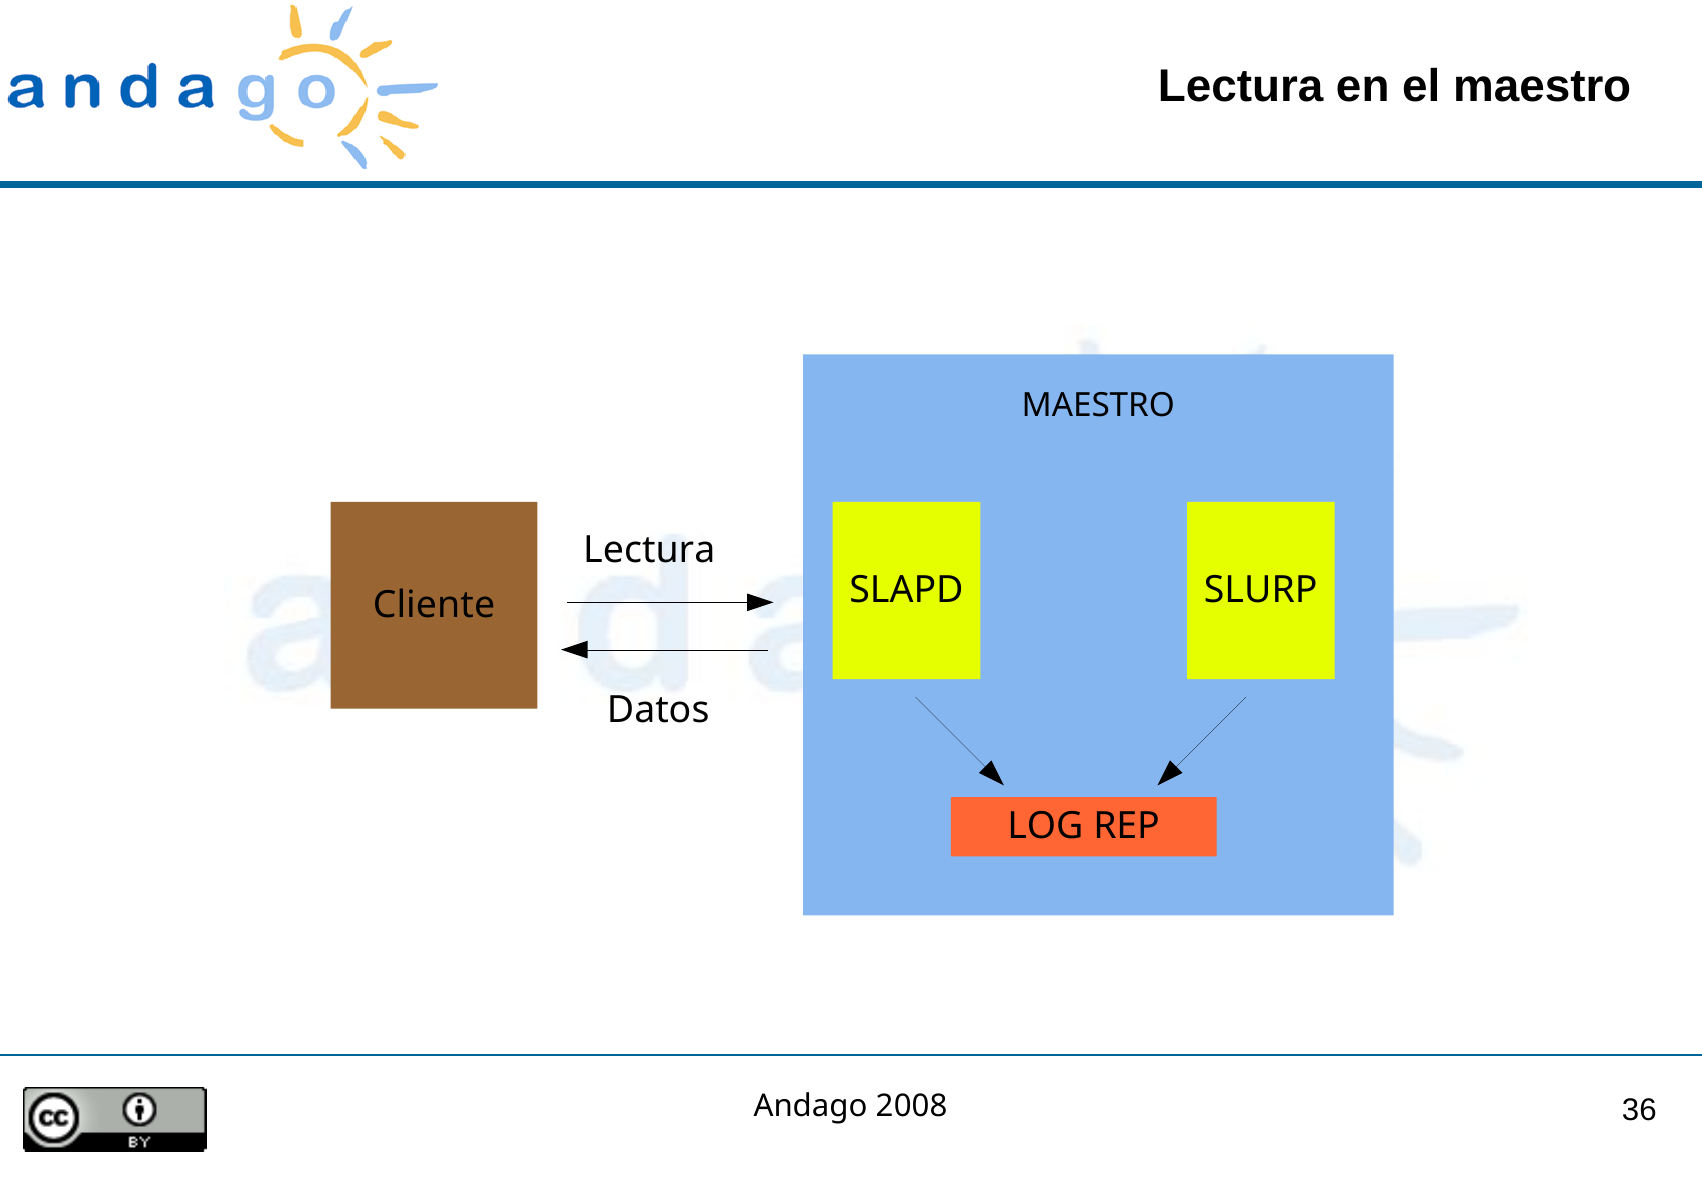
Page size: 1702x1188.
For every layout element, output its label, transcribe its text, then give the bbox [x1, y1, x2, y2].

picture [0, 0, 255, 175]
picture [23, 1087, 207, 1152]
title Lectura en el maestro [255, 0, 1702, 181]
text_box MAESTRO [803, 354, 1394, 916]
text_box Datos [590, 679, 732, 742]
picture [224, 324, 1538, 919]
text_box Cliente [330, 501, 538, 709]
text_box Lectura [566, 519, 740, 583]
text_box SLURP [1187, 501, 1335, 680]
text_box LOG REP [950, 797, 1217, 857]
text_box SLAPD [832, 501, 981, 680]
